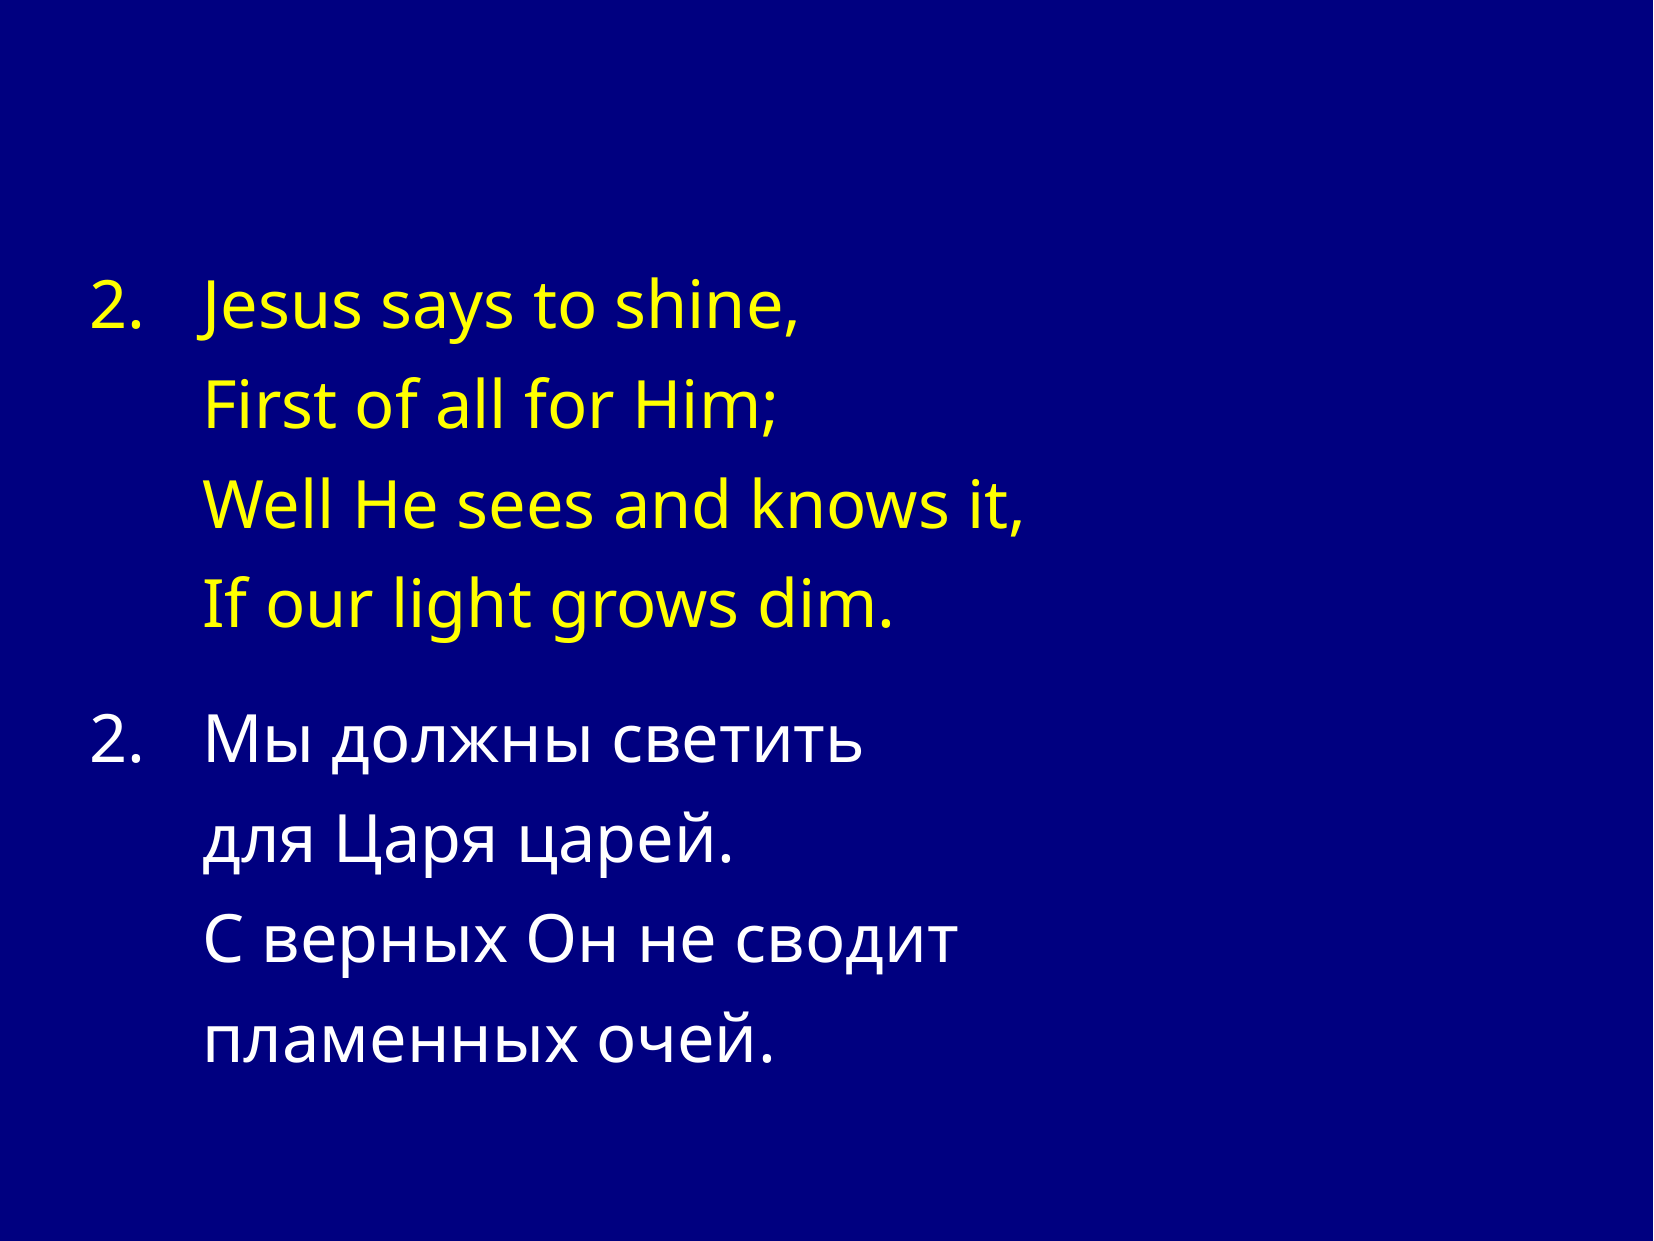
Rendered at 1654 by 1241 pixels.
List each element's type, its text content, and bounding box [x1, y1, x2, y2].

text_box 2. Jesus says to shine, First of all for Him; Well He sees and knows it, If our light grows dim. [75, 150, 1576, 638]
text_box 2. Мы должны светить для Царя царей. С верных Он не сводит пламенных очей. [75, 675, 1576, 1163]
